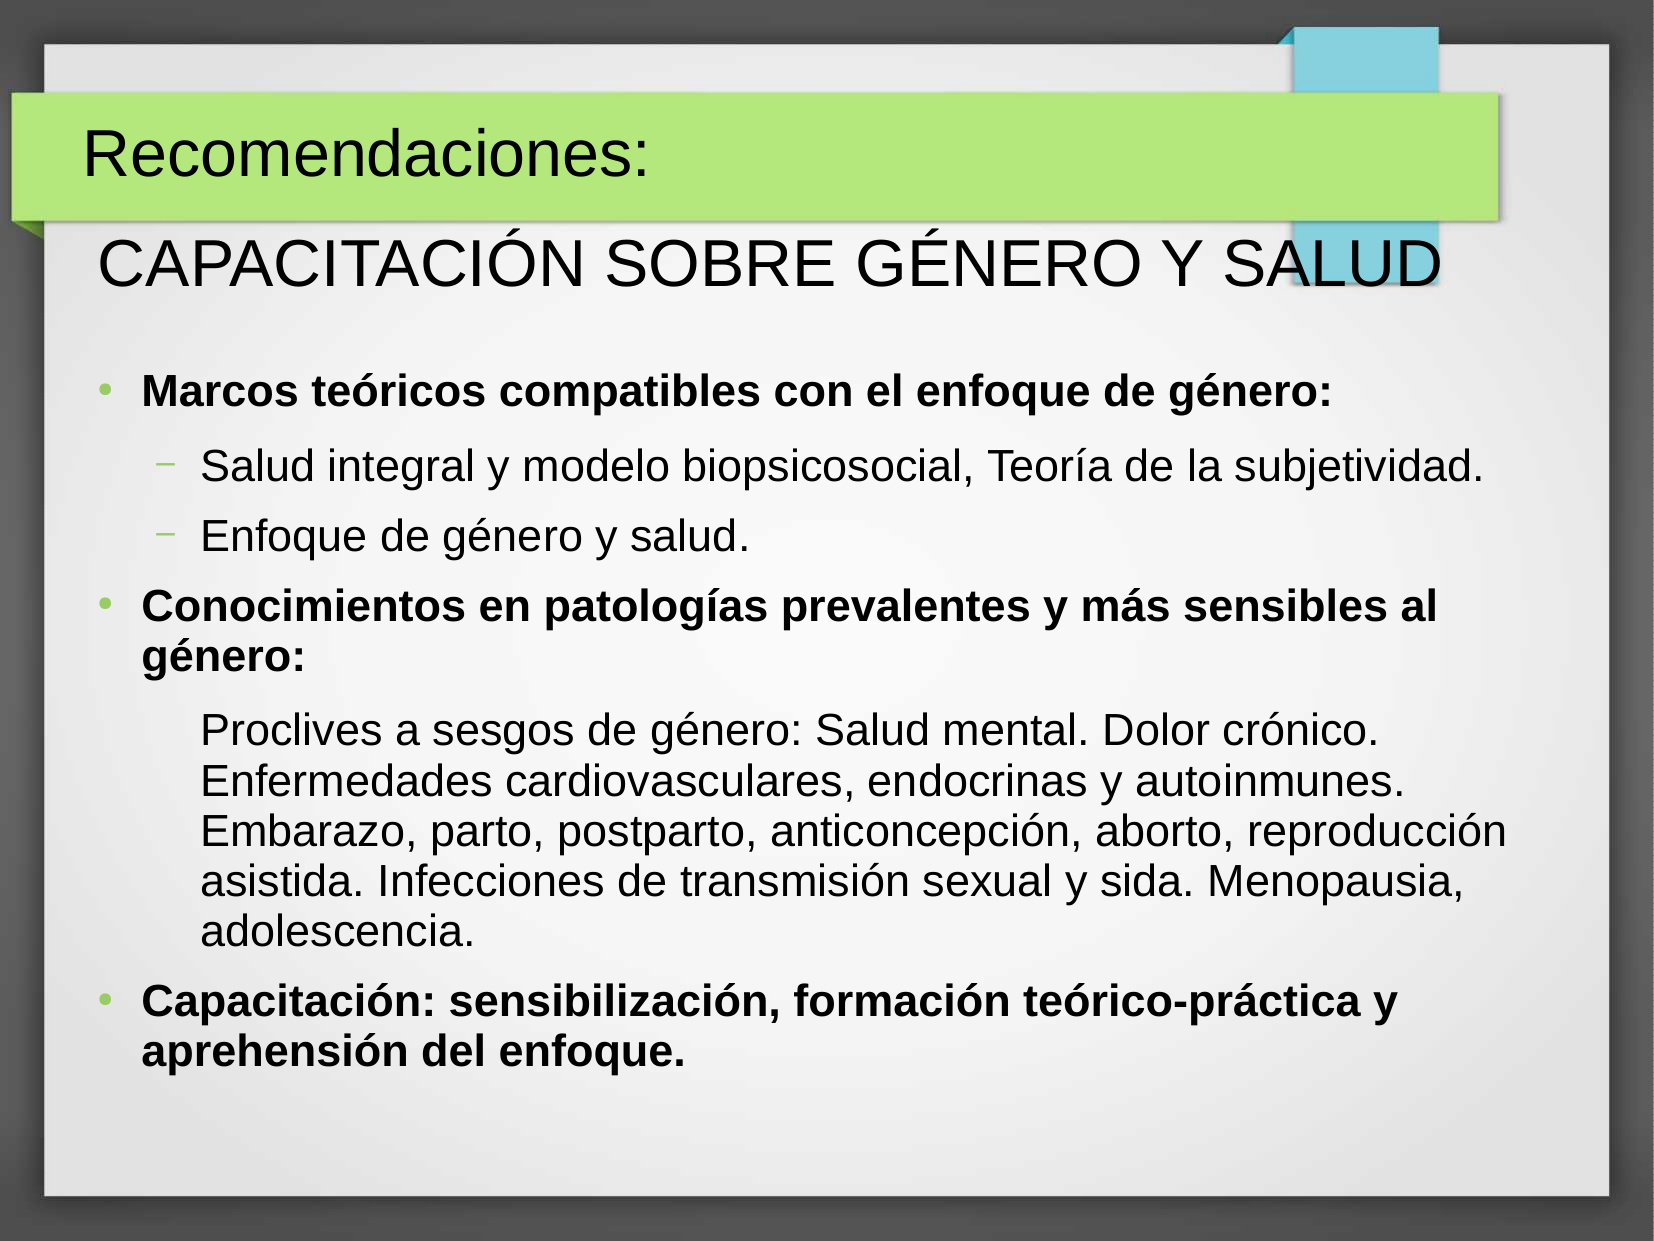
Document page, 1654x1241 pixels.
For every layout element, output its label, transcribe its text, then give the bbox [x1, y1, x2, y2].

text_box CAPACITACIÓN SOBRE GÉNERO Y SALUD [97, 225, 1475, 301]
list Marcos teóricos compatibles con el enfoque de género: Salud integral y modelo biopsicosocial, Teoría de la subjetividad. Enfoque de género y salud. Conocimientos en patologías prevalentes y más sensibles al género: Proclives a sesgos de género: Salud mental. Dolor crónico. Enfermedades cardiovasculares, endocrinas y autoinmunes. Embarazo, parto, postparto, anticoncepción, aborto, reproducción asistida. Infecciones de transmisión sexual y sida. Menopausia, adolescencia. Capacitación: sensibilización, formación teórico-práctica y aprehensión del enfoque. [82, 366, 1571, 1086]
title Recomendaciones: [82, 94, 1264, 213]
picture [0, 0, 1654, 1241]
